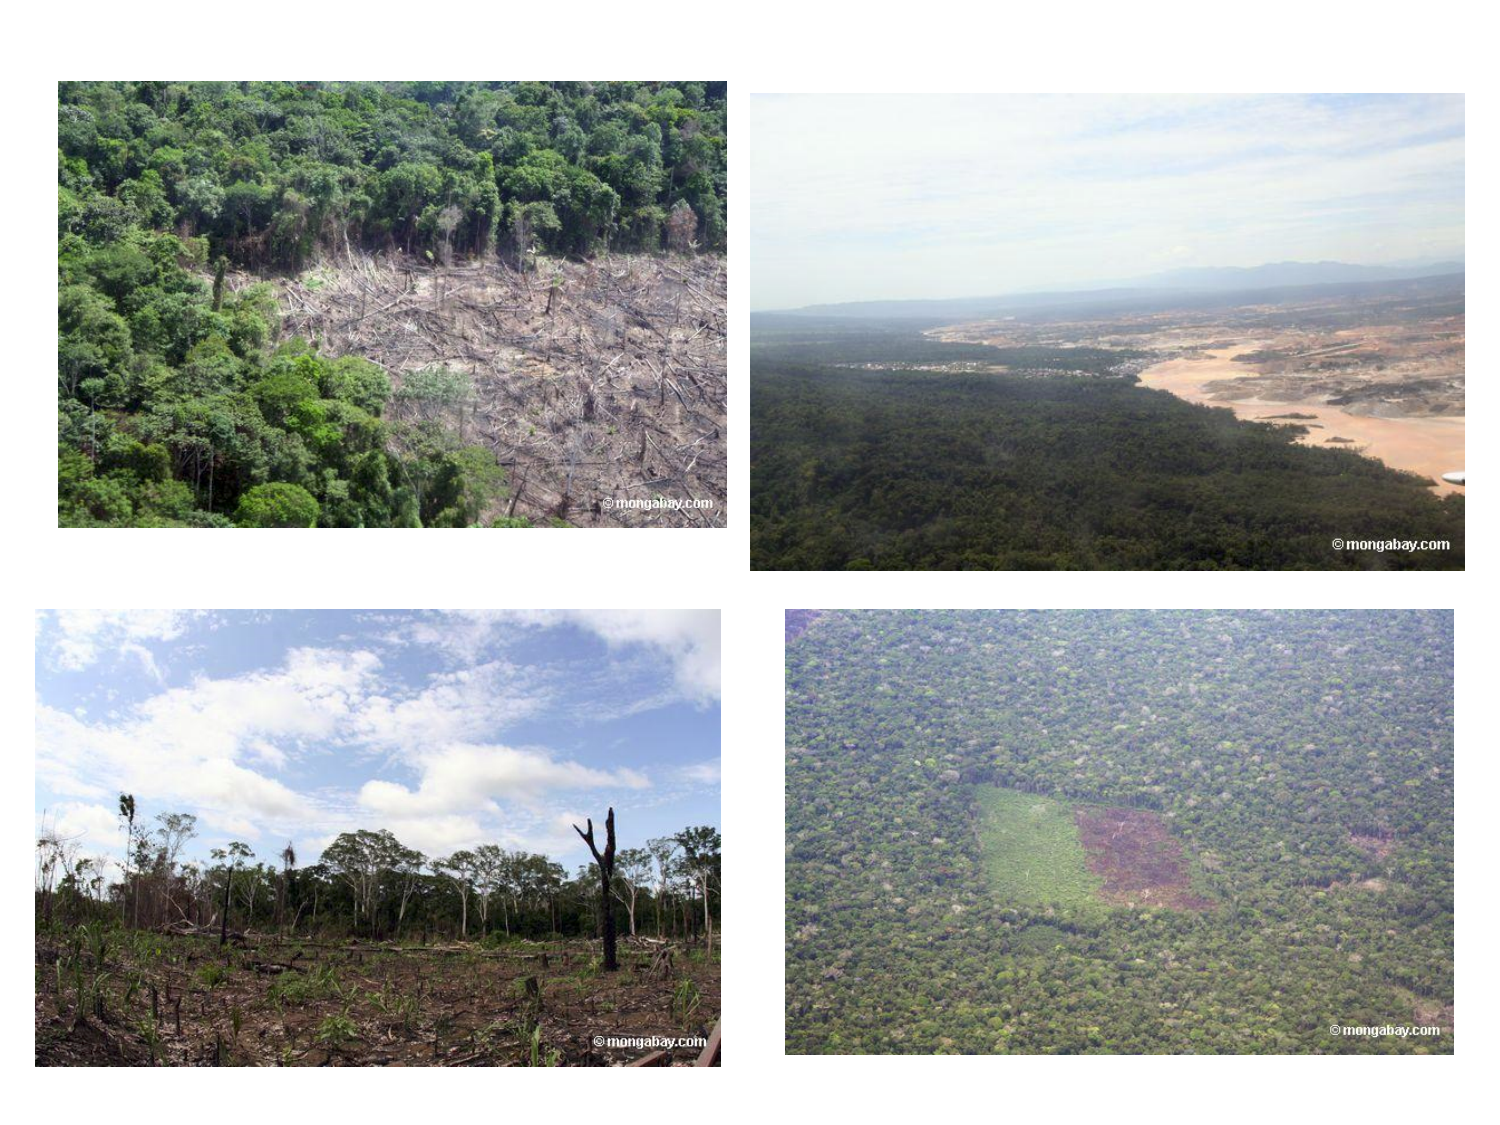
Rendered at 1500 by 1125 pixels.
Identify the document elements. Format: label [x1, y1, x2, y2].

picture [785, 609, 1454, 1055]
picture [58, 81, 727, 528]
picture [35, 609, 721, 1067]
picture [750, 93, 1465, 571]
